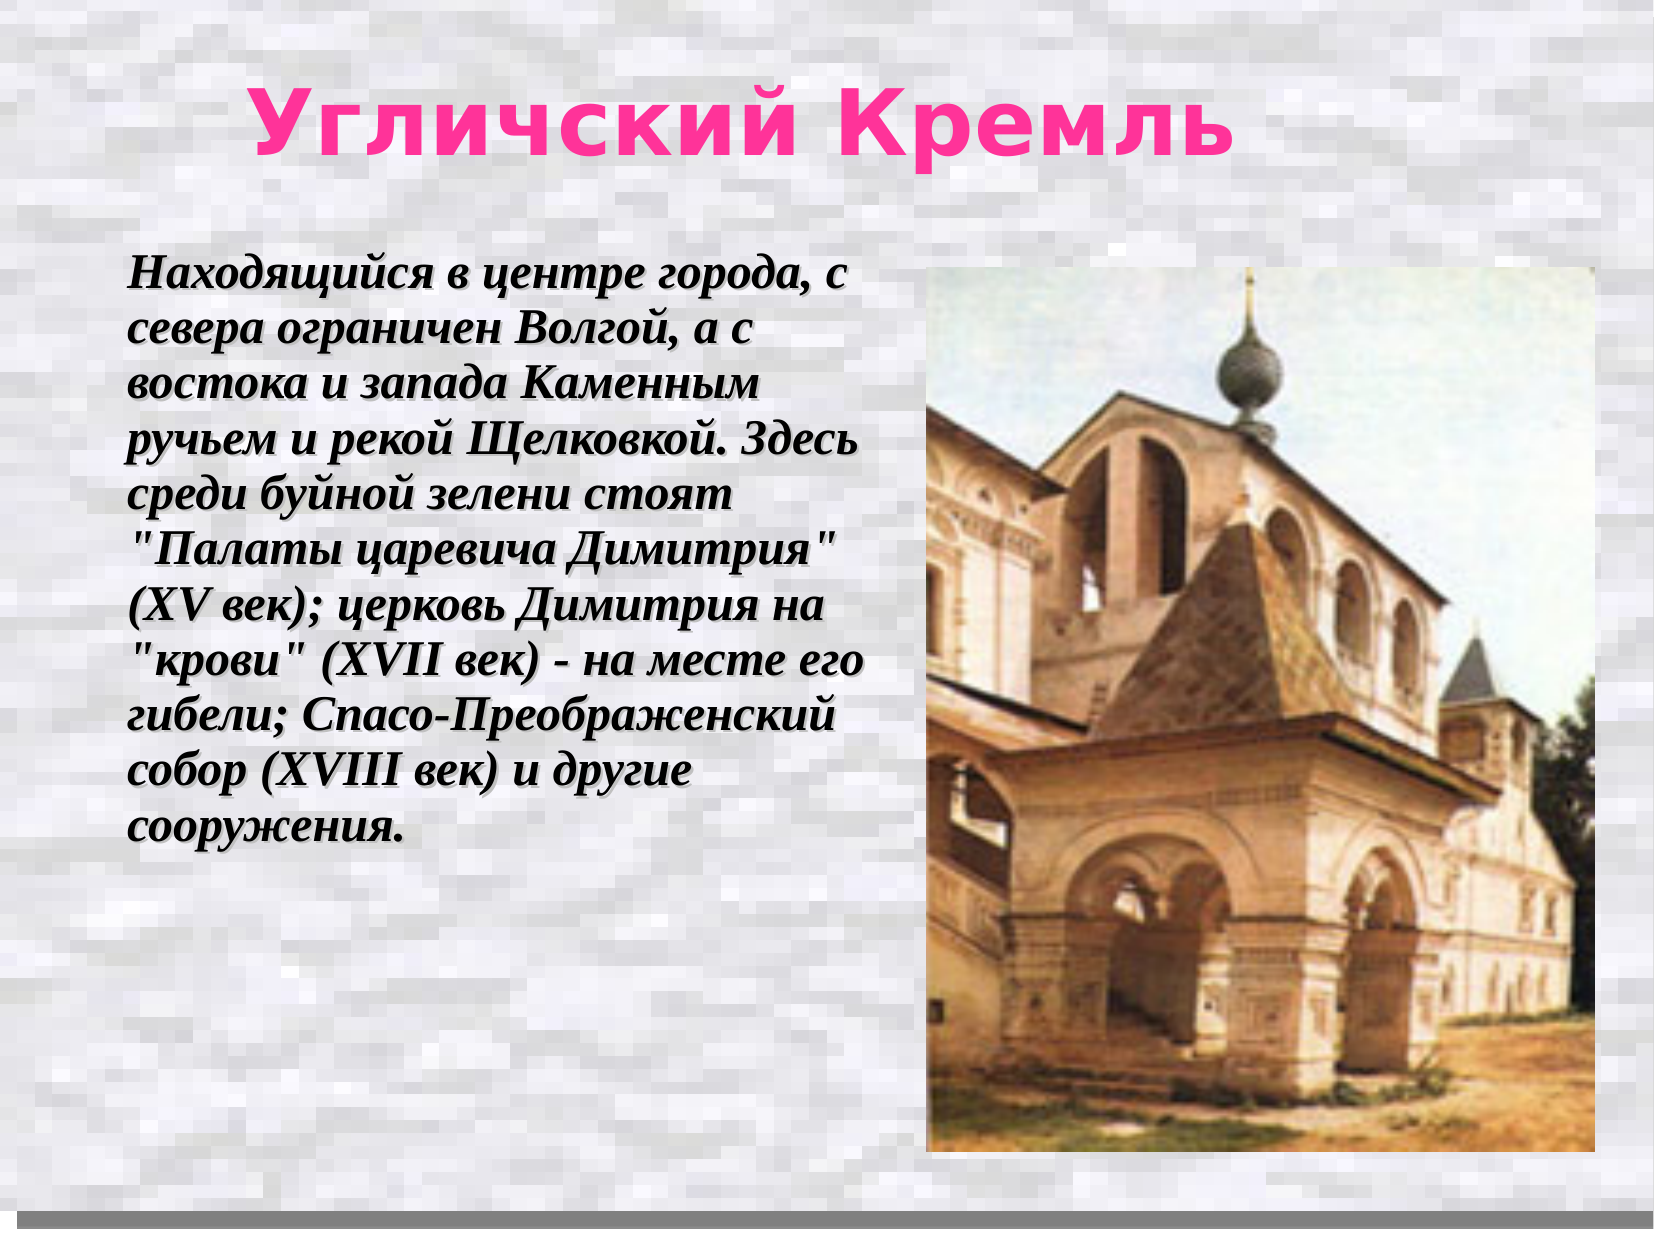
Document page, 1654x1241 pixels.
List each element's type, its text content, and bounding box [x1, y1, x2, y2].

text_box Находящийся в центре города, с севера ограничен Волгой, а с востока и запада Каменным ручьем и рекой Щелковкой. Здесь среди буйной зелени стоят "Палаты царевича Димитрия" (XV век); церковь Димитрия на "крови" (XVII век) - на месте его гибели; Спасо-Преображенский собор (XVIII век) и другие сооружения. [112, 236, 928, 971]
picture [0, 0, 1654, 1211]
title Угличский Кремль [118, 29, 1394, 218]
